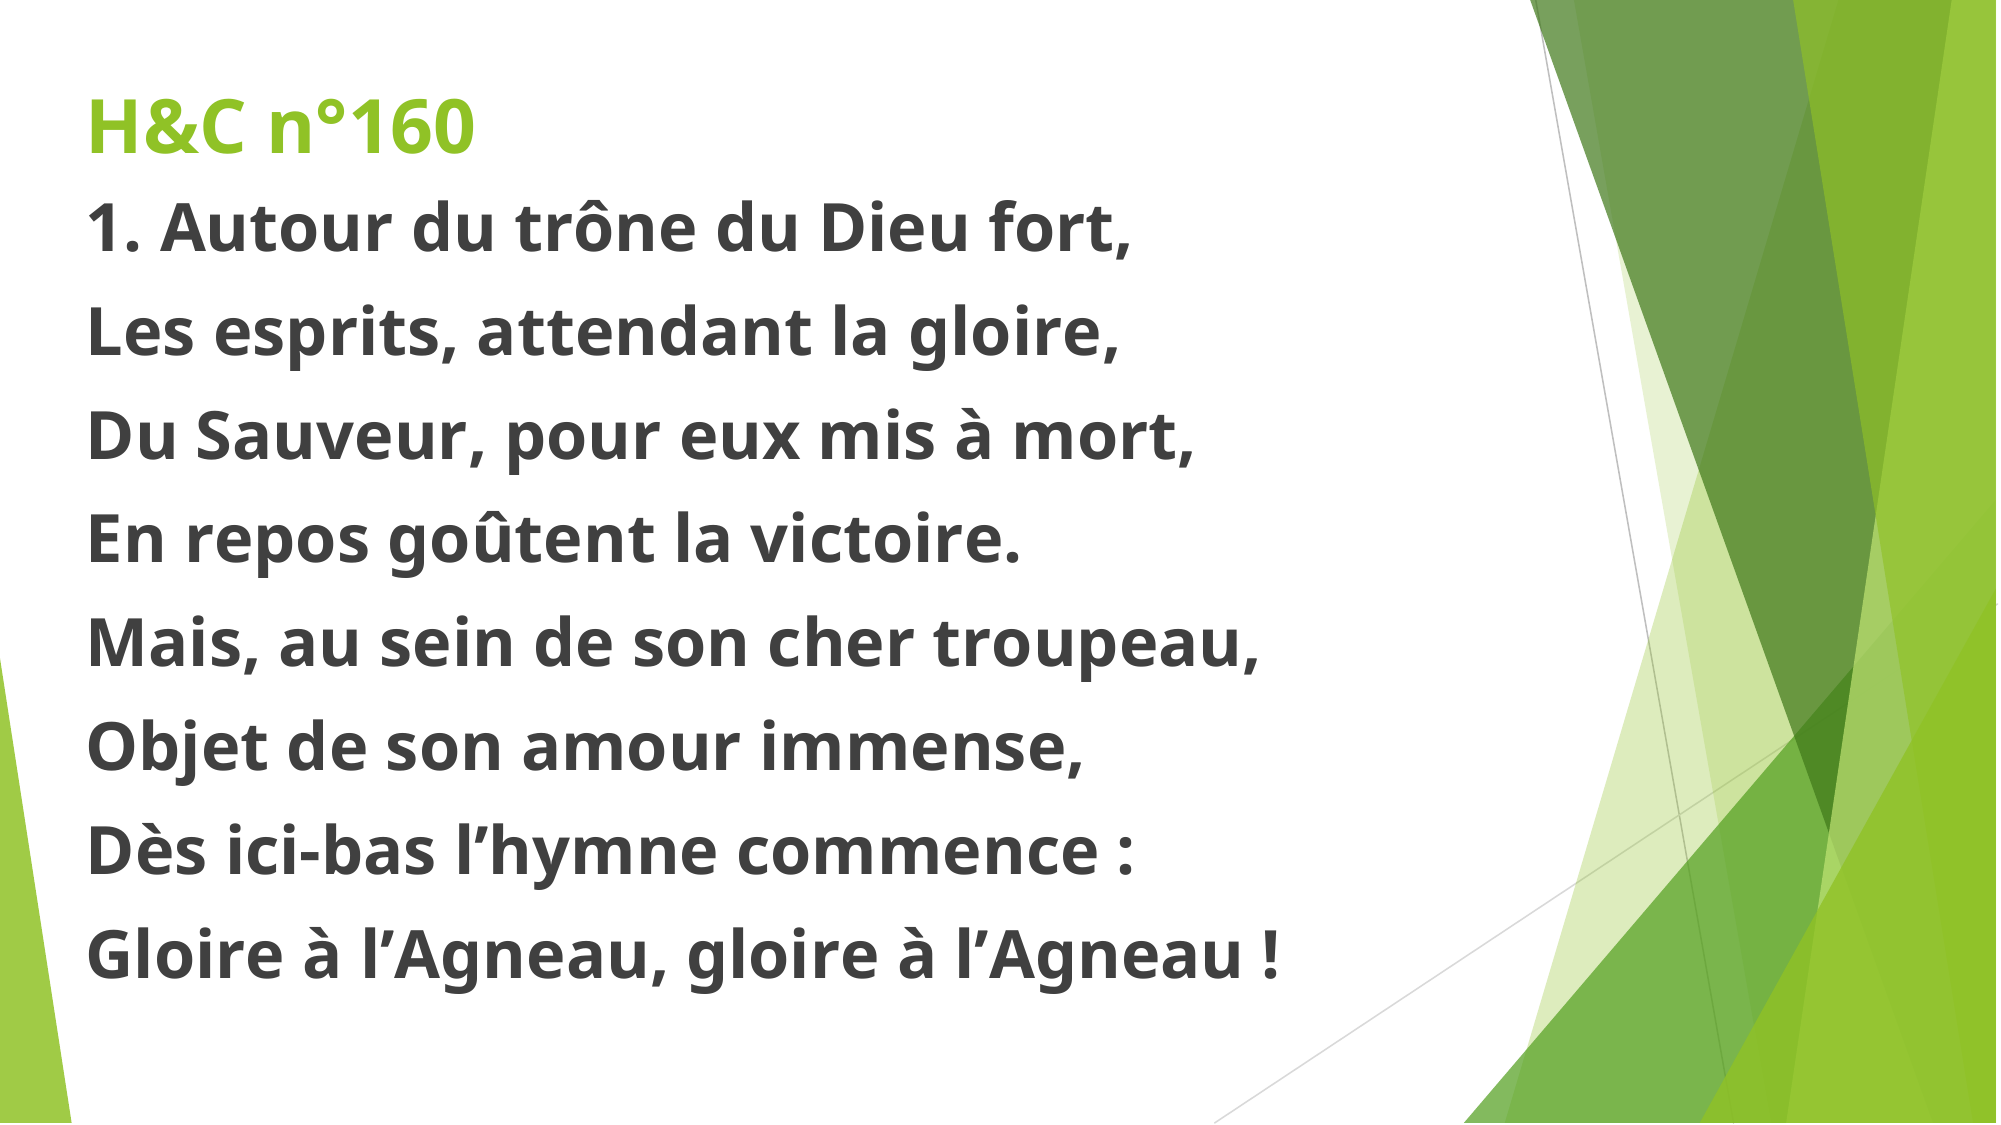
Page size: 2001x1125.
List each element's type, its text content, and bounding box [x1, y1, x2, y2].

text_box H&C n°160 [70, 70, 1522, 165]
text_box 1. Autour du trône du Dieu fort, Les esprits, attendant la gloire, Du Sauveur, pour eux mis à mort, En repos goûtent la victoire. Mais, au sein de son cher troupeau, Objet de son amour immense, Dès ici-bas l’hymne commence : Gloire à l’Agneau, gloire à l’Agneau ! [70, 165, 2001, 1037]
